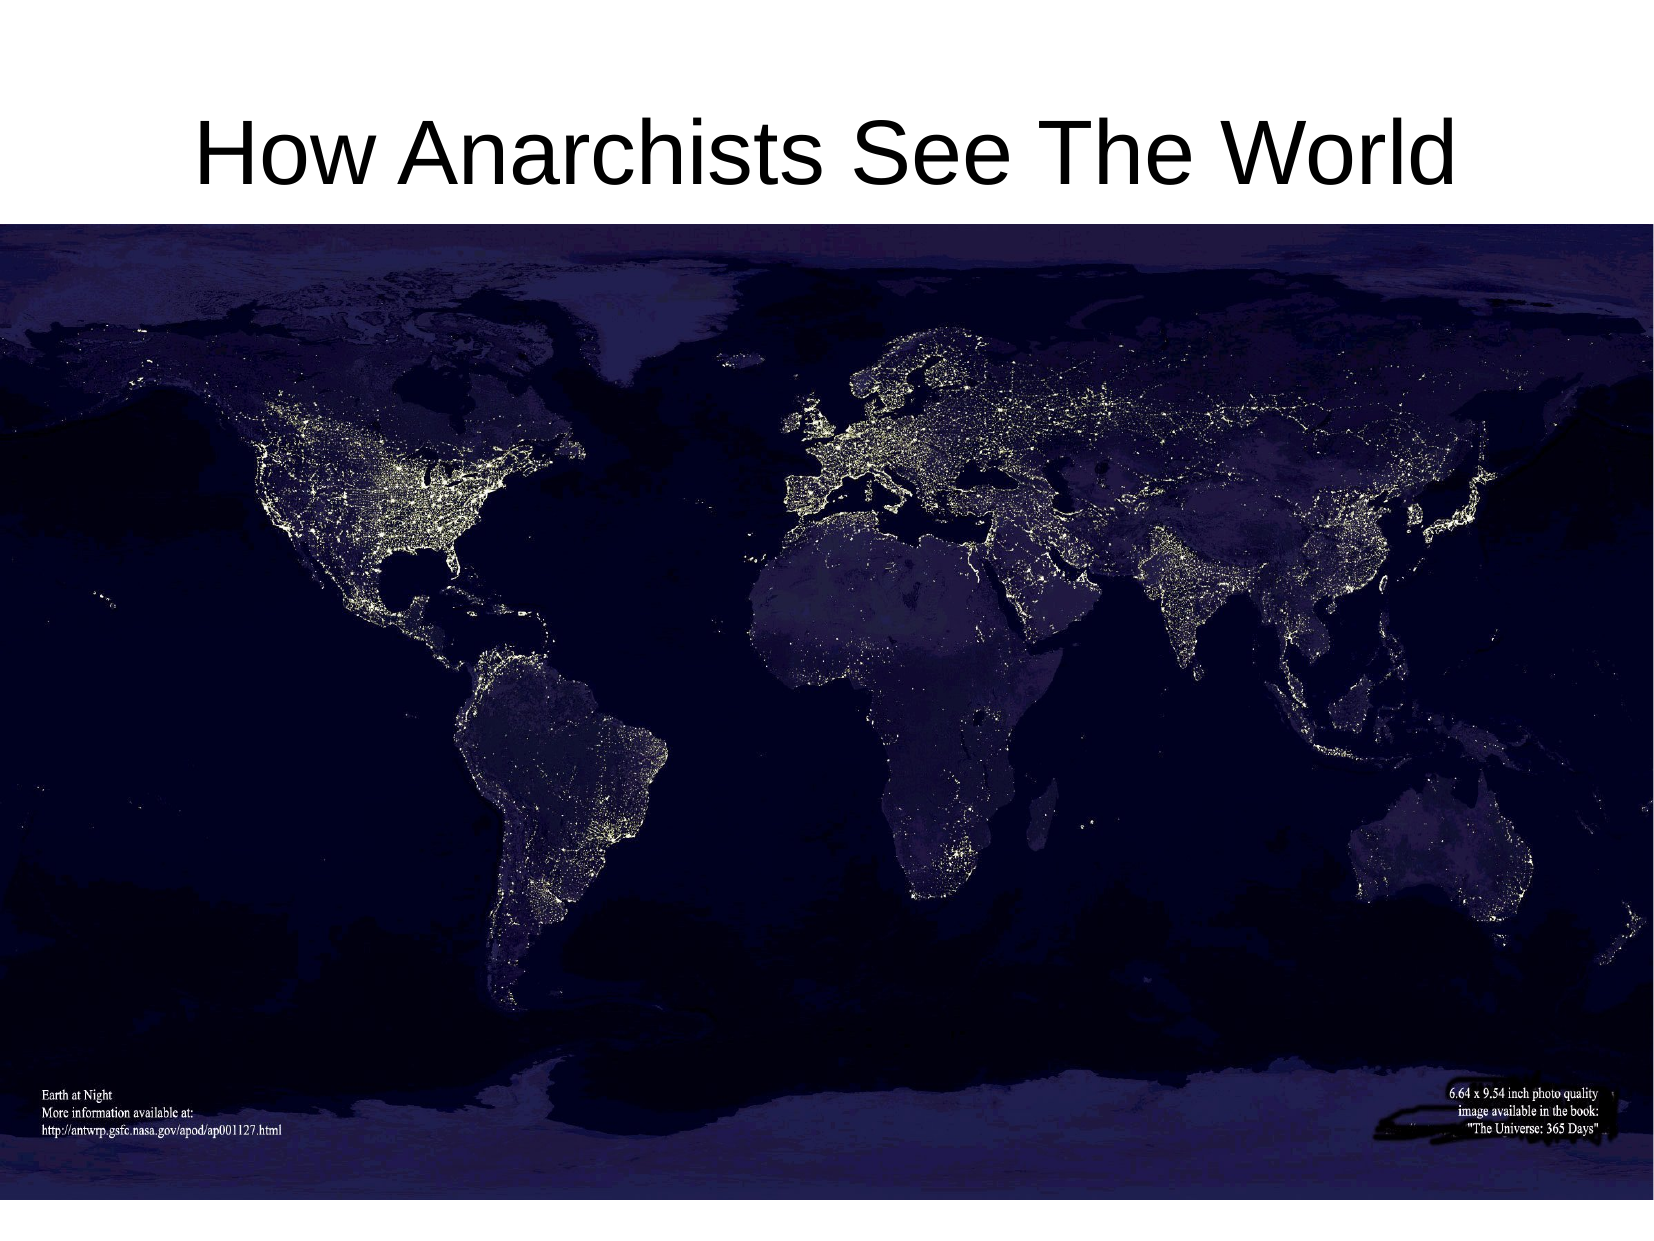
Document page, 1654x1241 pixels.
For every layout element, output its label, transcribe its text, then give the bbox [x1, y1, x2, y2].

title How Anarchists See The World [82, 56, 1571, 224]
picture [0, 224, 1654, 1201]
